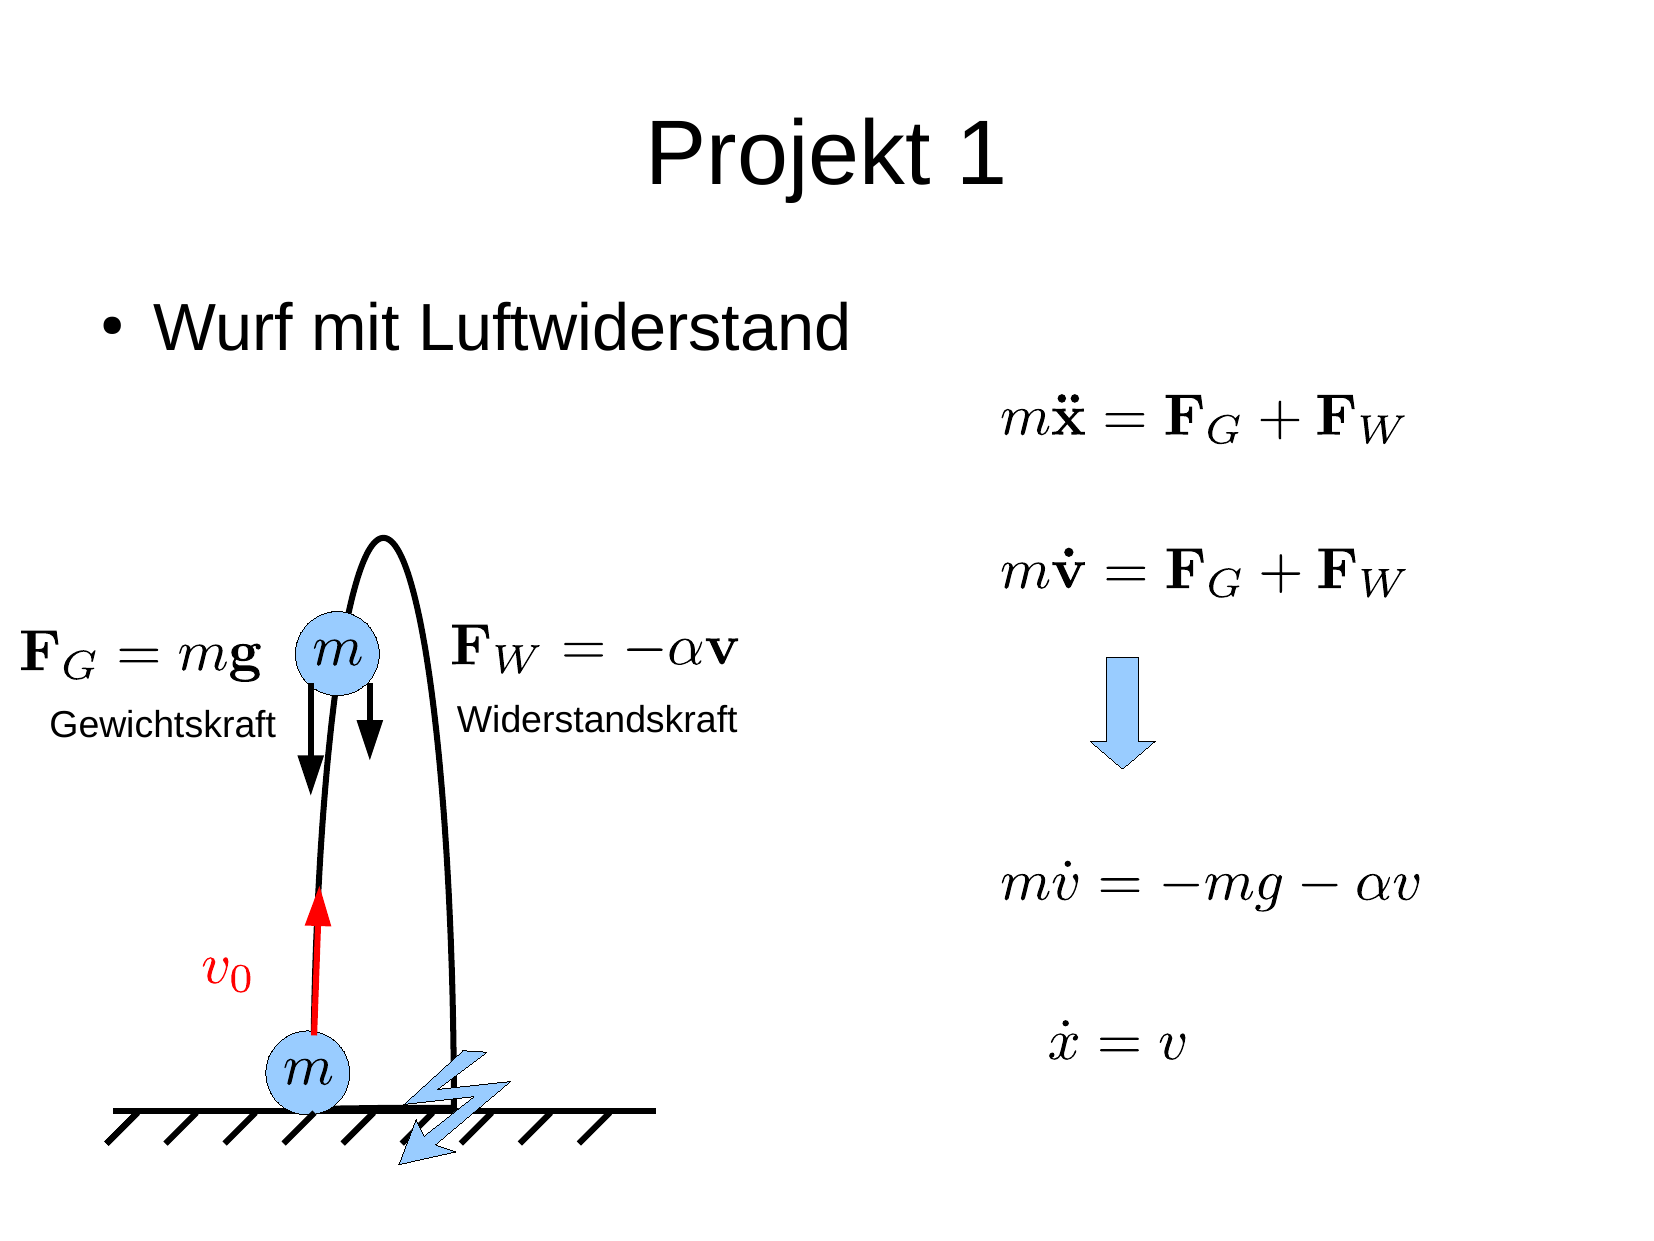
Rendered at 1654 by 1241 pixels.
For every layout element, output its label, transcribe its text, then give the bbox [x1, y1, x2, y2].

text_box Gewichtskraft [34, 696, 292, 754]
text_box [999, 394, 1408, 445]
text_box [999, 547, 1408, 598]
title Projekt 1 [82, 56, 1571, 250]
text_box [1047, 1020, 1189, 1060]
text_box [449, 624, 741, 674]
text_box [1000, 860, 1423, 912]
list Wurf mit Luftwiderstand [82, 290, 1571, 1094]
text_box [1090, 657, 1156, 769]
text_box [201, 957, 253, 993]
text_box Widerstandskraft [442, 690, 754, 748]
text_box [18, 630, 263, 682]
text_box [265, 537, 511, 1165]
